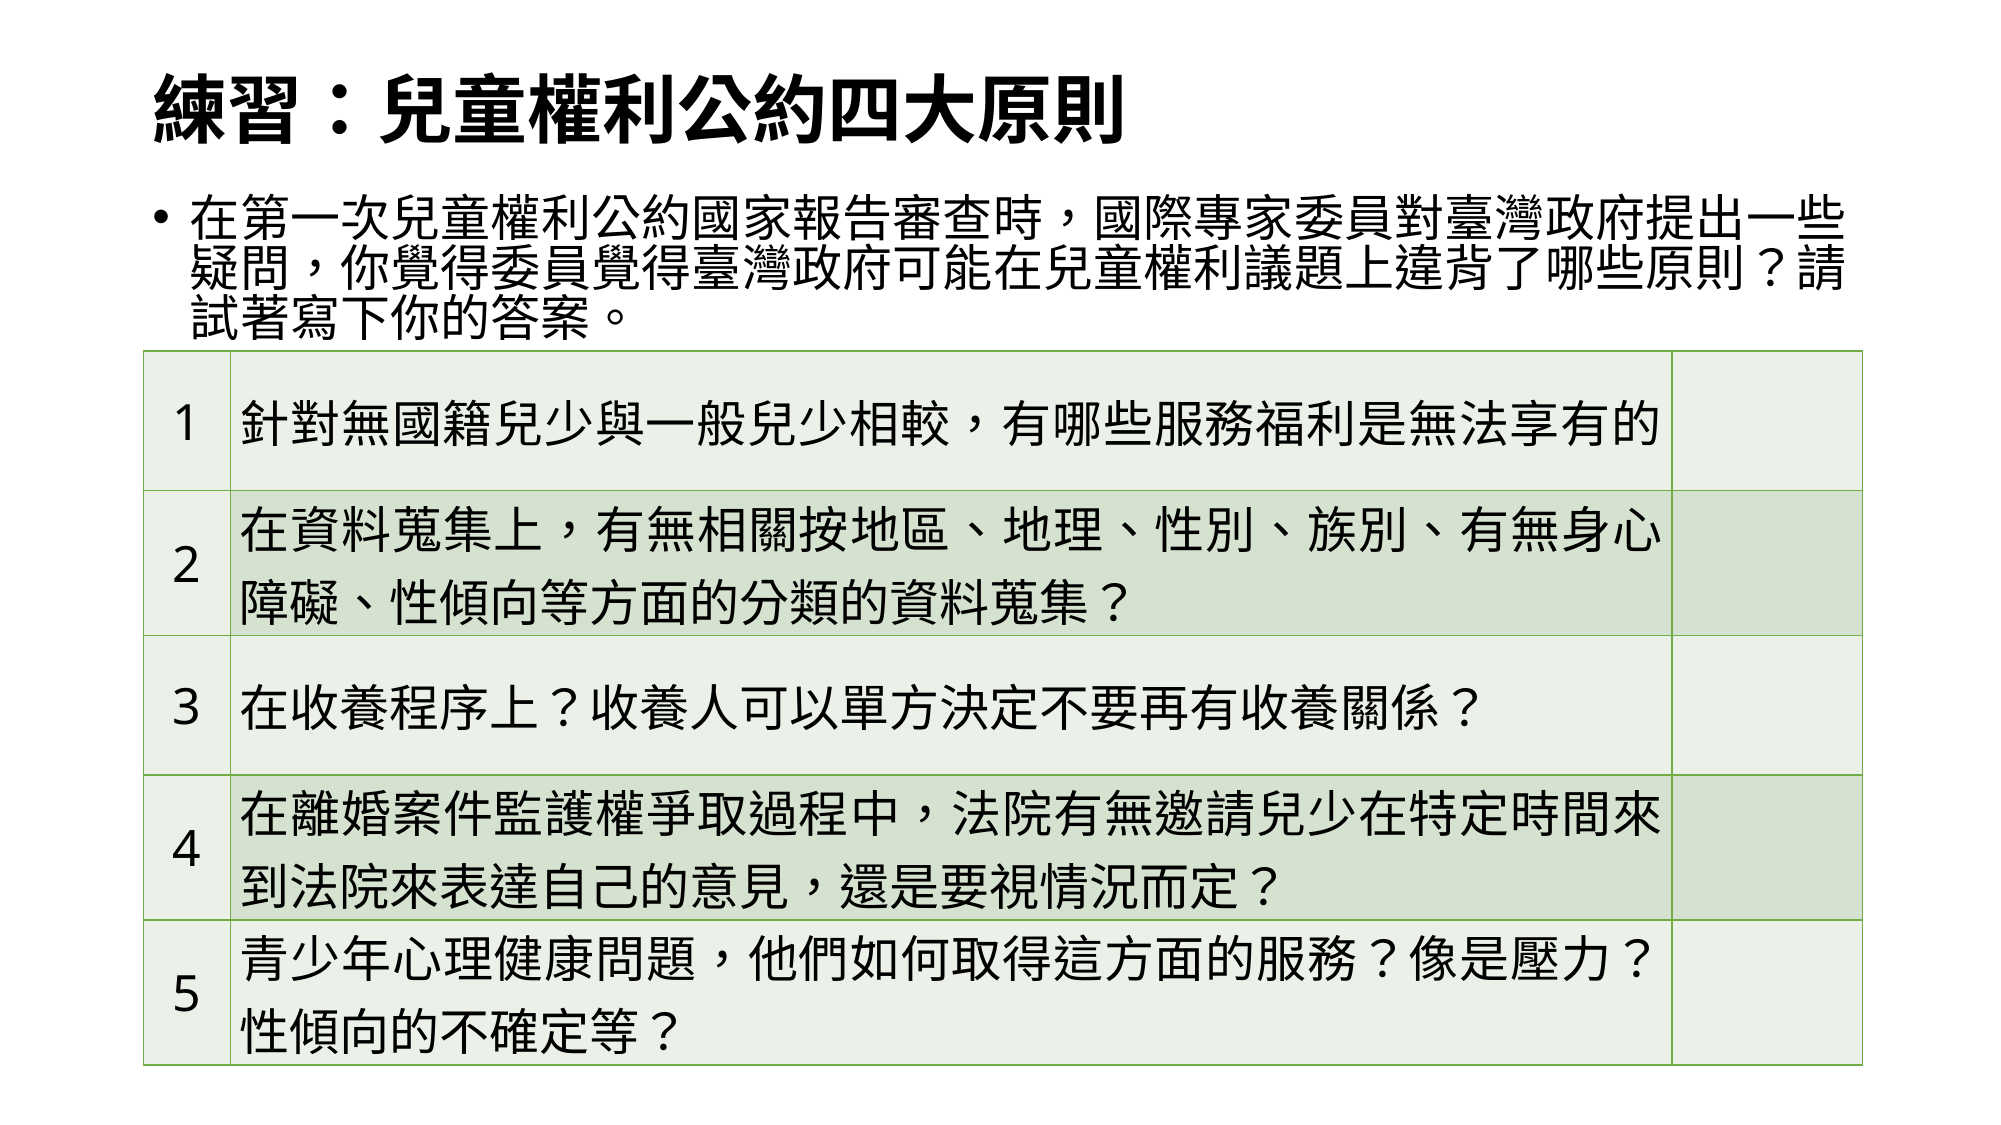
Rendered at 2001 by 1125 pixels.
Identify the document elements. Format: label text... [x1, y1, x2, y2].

table_header [1673, 352, 1862, 490]
table_cell 青少年心理健康問題，他們如何取得這方面的服務？像是壓力？性傾向的不確定等？ [231, 921, 1671, 1064]
table_cell [1673, 776, 1862, 919]
list 在第一次兒童權利公約國家報告審查時，國際專家委員對臺灣政府提出一些疑問，你覺得委員覺得臺灣政府可能在兒童權利議題上違背了哪些原則？請試著寫下你的答案。 [137, 189, 1863, 1014]
table_header 針對無國籍兒少與一般兒少相較，有哪些服務福利是無法享有的？ [231, 352, 1671, 490]
table_cell 4 [144, 776, 230, 919]
table_cell [1673, 921, 1862, 1064]
table_cell 3 [144, 636, 230, 774]
title 練習：兒童權利公約四大原則 [137, 59, 1863, 189]
table_cell 在收養程序上？收養人可以單方決定不要再有收養關係？ [231, 636, 1671, 774]
table_cell 2 [144, 491, 230, 635]
table_cell 在資料蒐集上，有無相關按地區、地理、性別、族別、有無身心障礙、性傾向等方面的分類的資料蒐集？ [231, 491, 1671, 635]
table_cell [1673, 491, 1862, 635]
table_cell [1673, 636, 1862, 774]
table_header 1 [144, 352, 230, 490]
table_cell 5 [144, 921, 230, 1064]
table_cell 在離婚案件監護權爭取過程中，法院有無邀請兒少在特定時間來到法院來表達自己的意見，還是要視情況而定？ [231, 776, 1671, 919]
